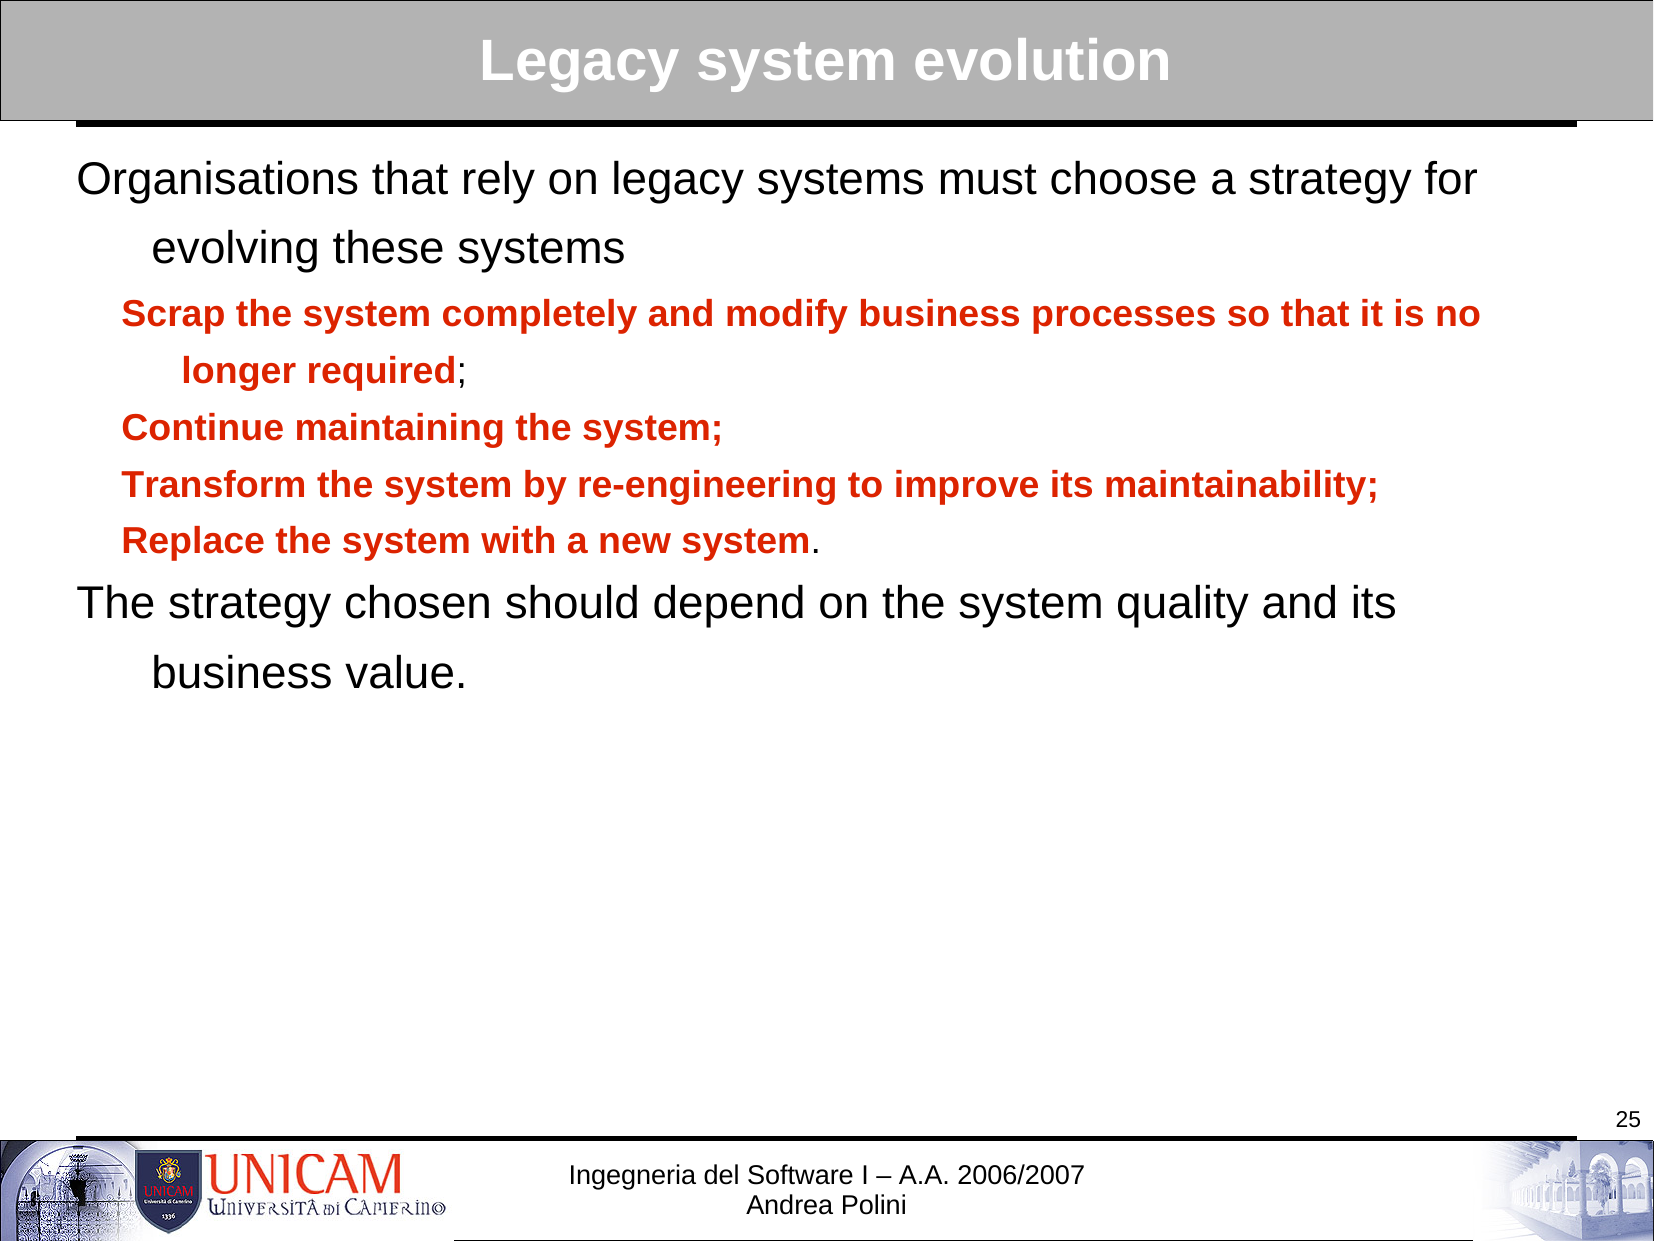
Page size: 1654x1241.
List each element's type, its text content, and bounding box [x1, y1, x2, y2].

picture [0, 1141, 454, 1241]
list Organisations that rely on legacy systems must choose a strategy for evolving these systems Scrap the system completely and modify business processes so that it is no longer required; Continue maintaining the system; Transform the system by re-engineering to improve its maintainability; Replace the system with a new system. The strategy chosen should depend on the system quality and its business value. [76, 152, 1577, 857]
title Legacy system evolution [0, 0, 1653, 121]
picture [1473, 1141, 1654, 1241]
